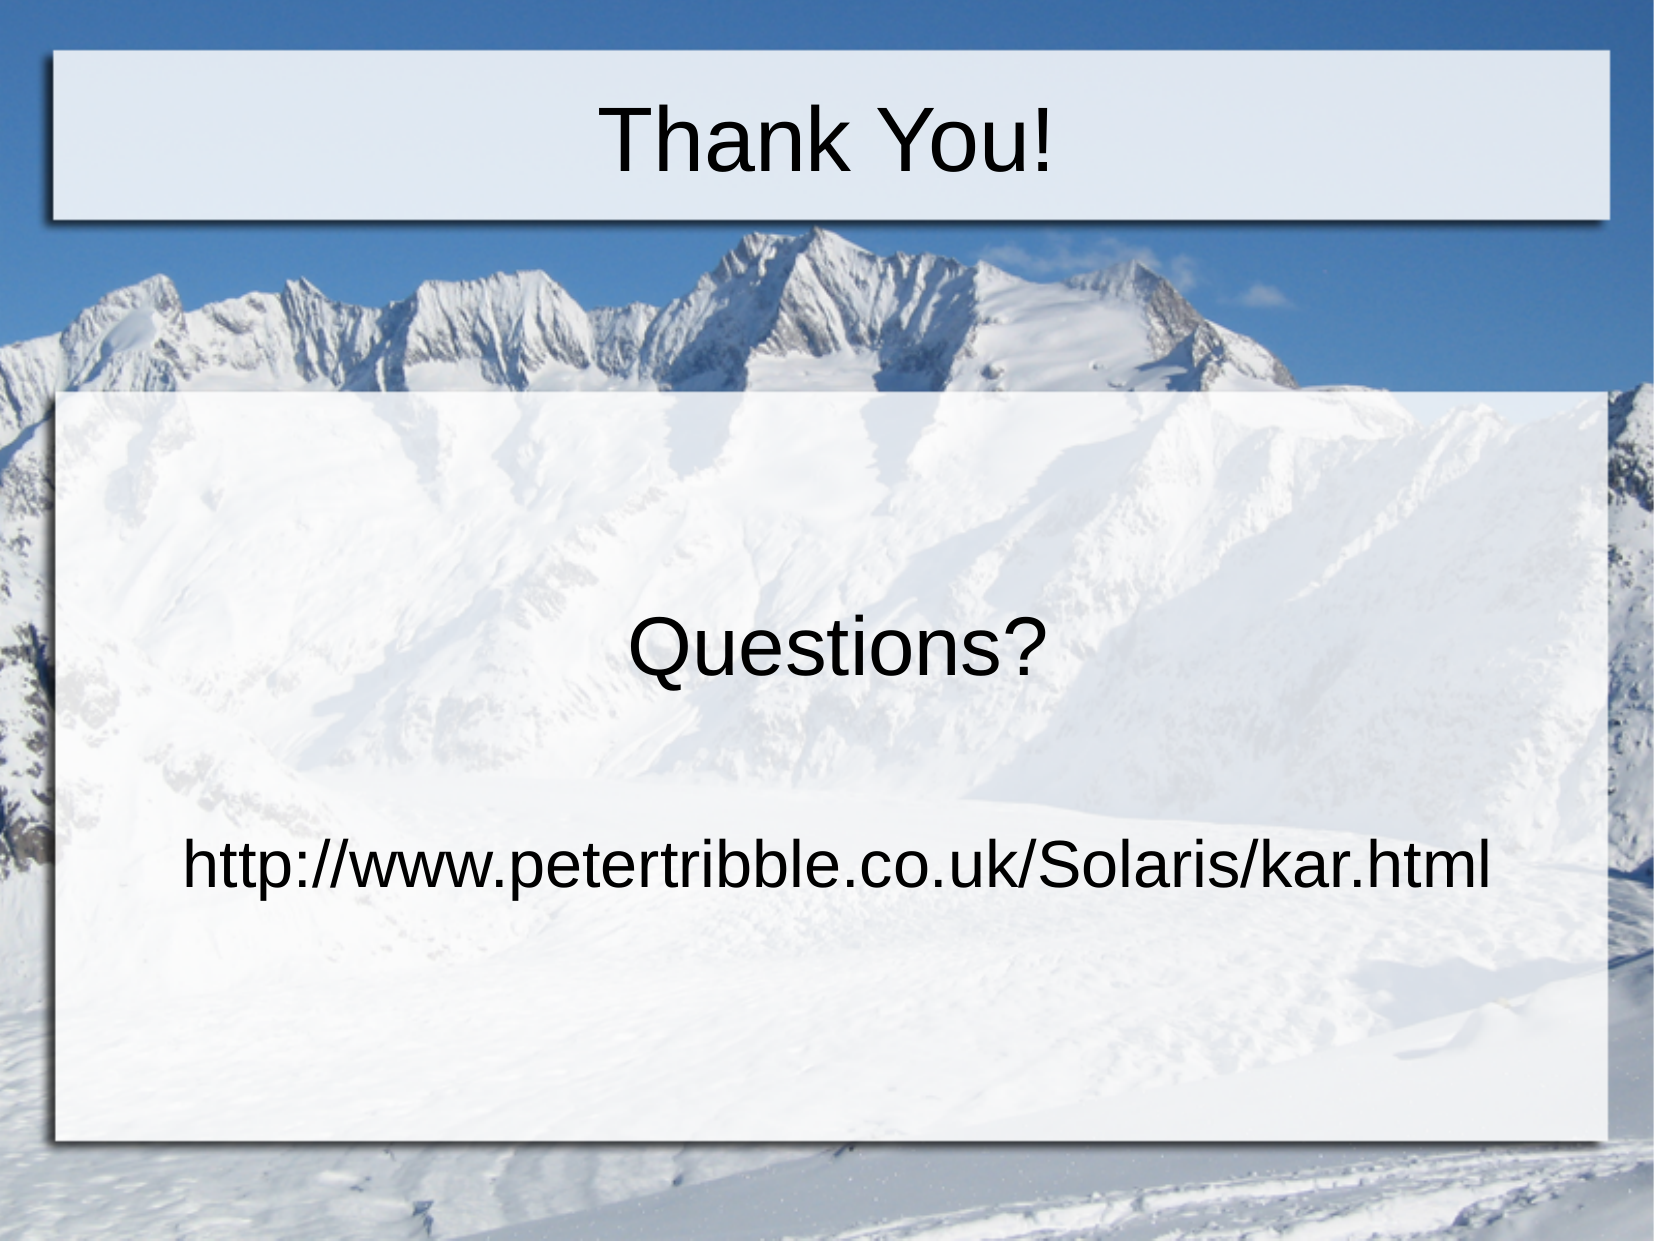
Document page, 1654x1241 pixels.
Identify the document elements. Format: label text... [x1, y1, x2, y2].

title Thank You! [59, 68, 1595, 212]
picture [0, 0, 1654, 1241]
list Questions? http://www.petertribble.co.uk/Solaris/kar.html [88, 600, 1571, 1094]
